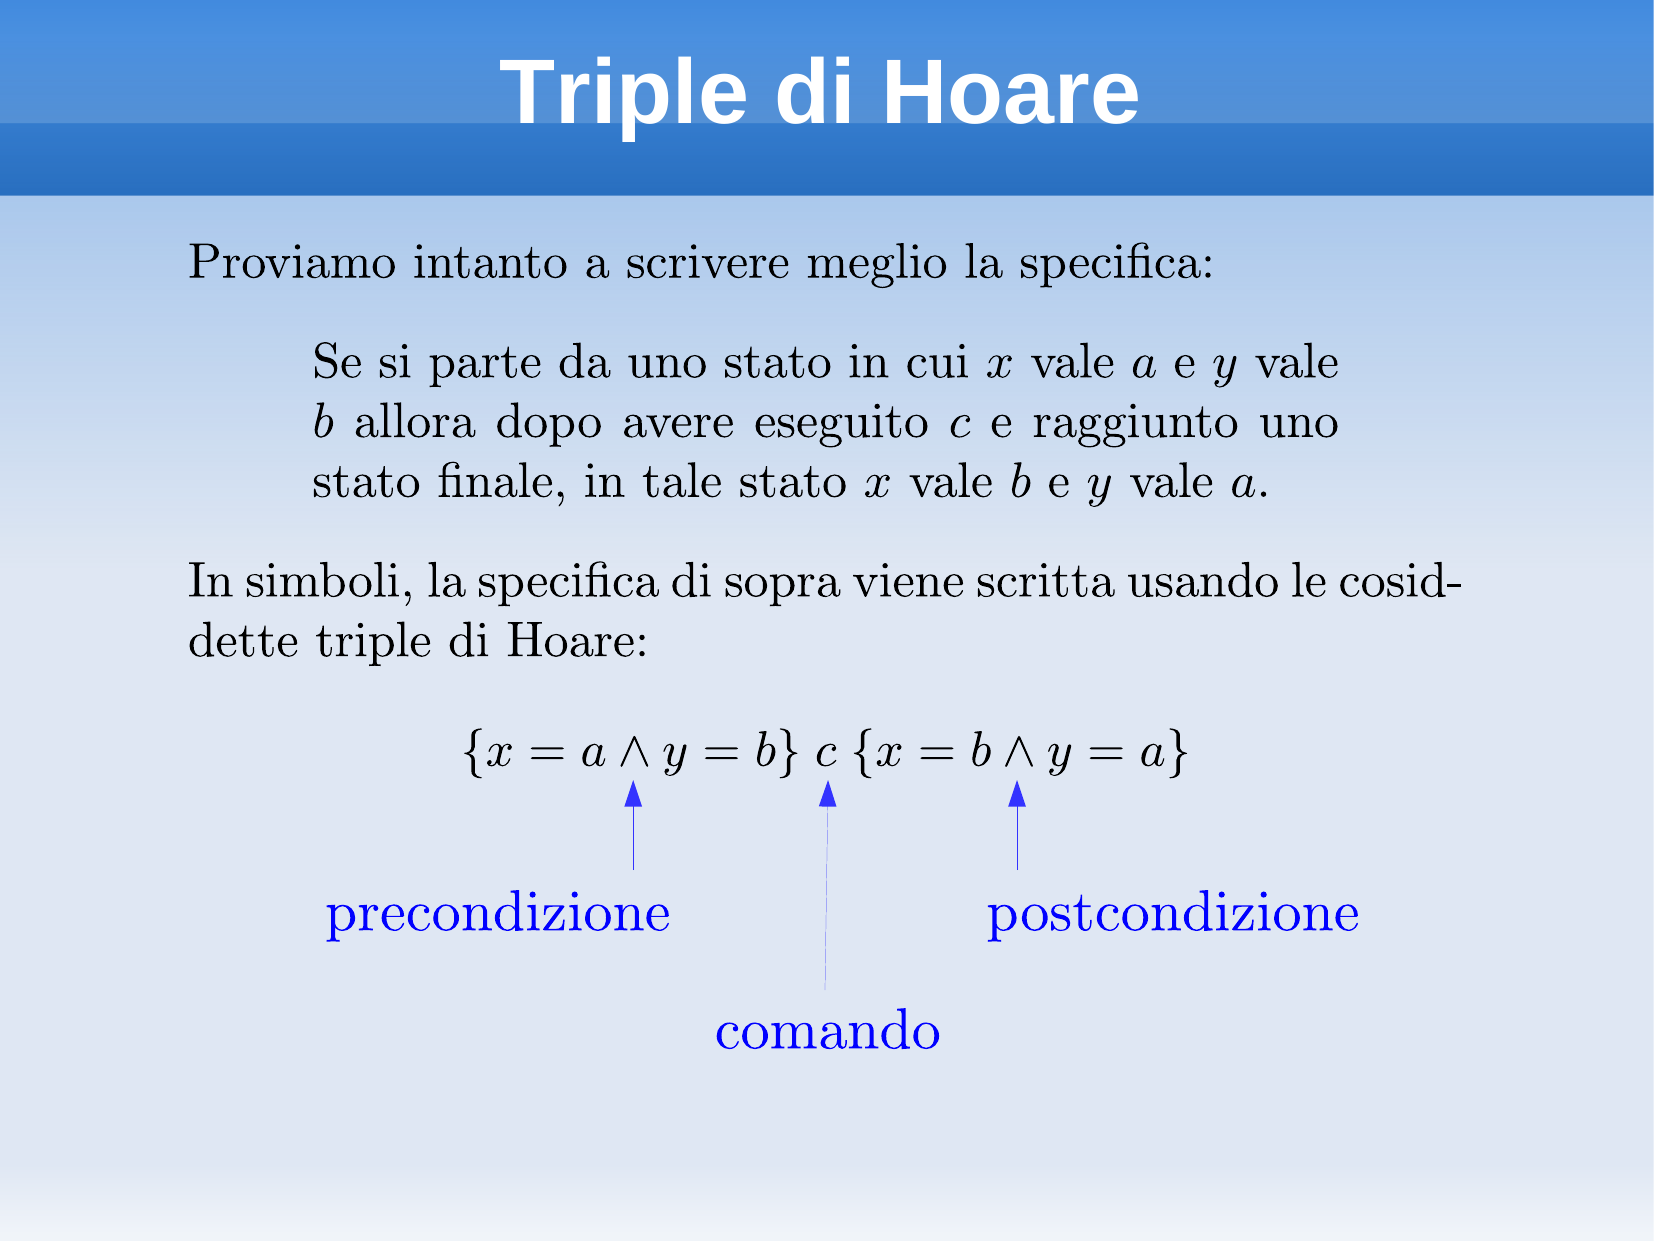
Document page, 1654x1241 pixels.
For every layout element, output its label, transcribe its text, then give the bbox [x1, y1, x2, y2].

title Triple di Hoare [76, 0, 1565, 188]
text_box [986, 890, 1360, 942]
text_box [187, 242, 1464, 779]
picture [0, 0, 1654, 1241]
text_box [324, 890, 671, 942]
text_box [714, 1008, 941, 1050]
